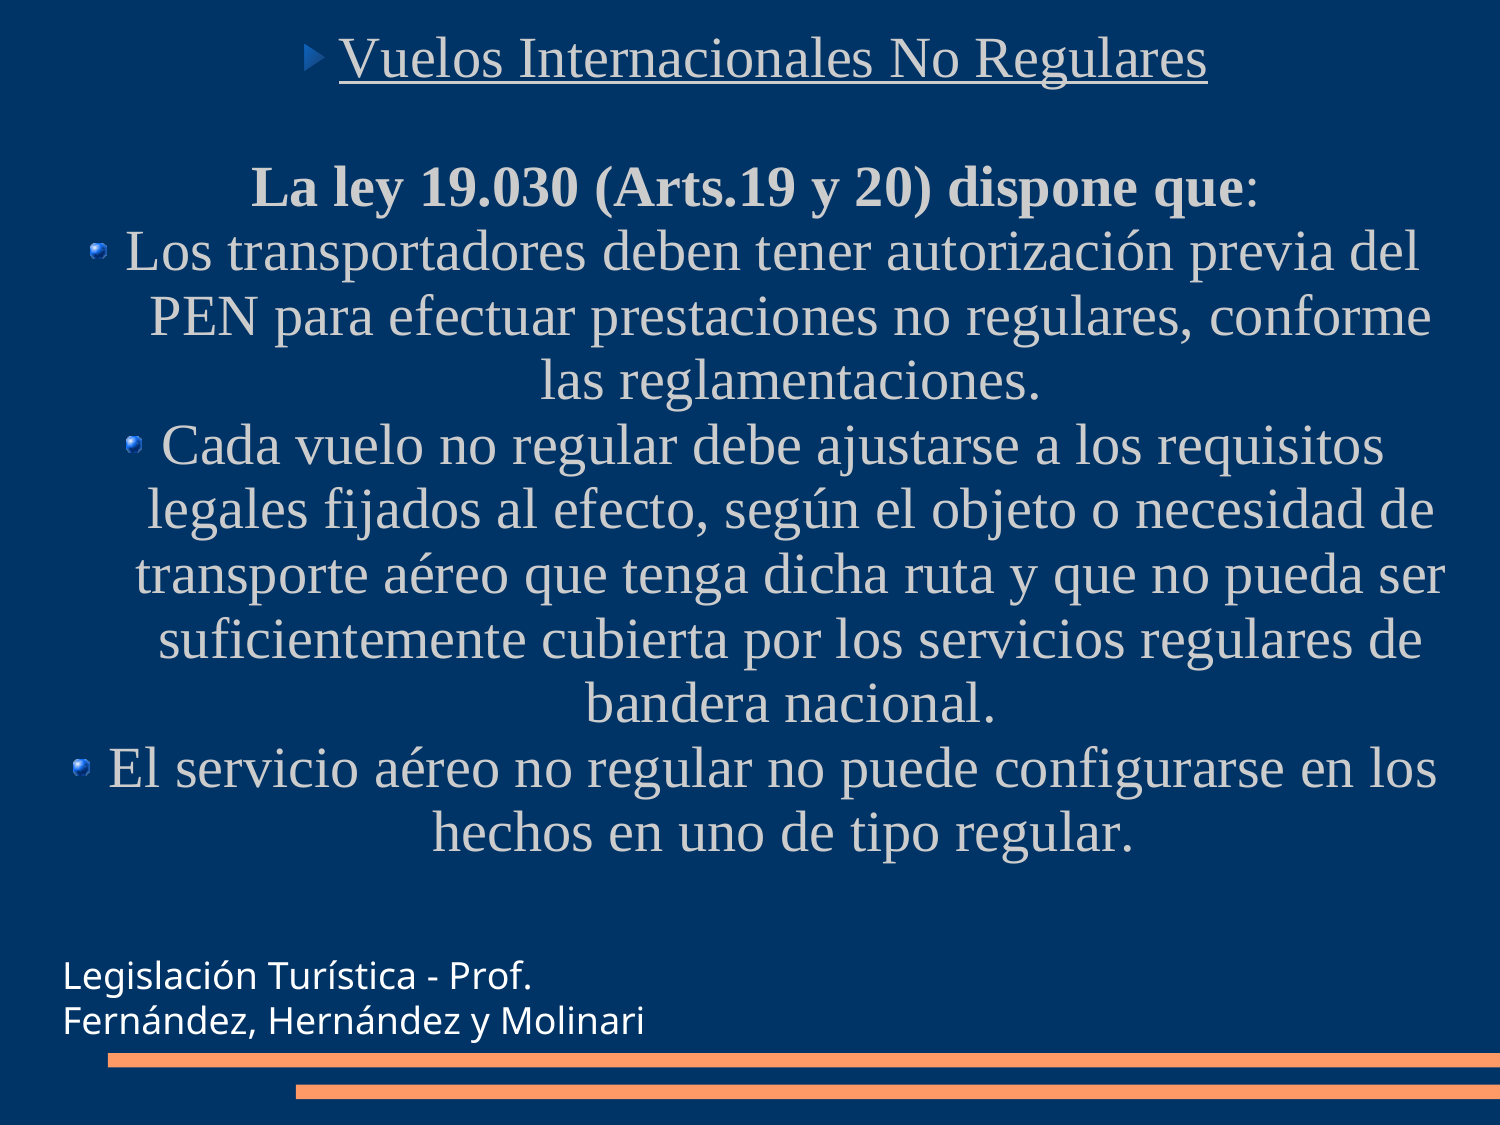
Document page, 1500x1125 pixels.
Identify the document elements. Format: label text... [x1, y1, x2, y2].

subtitle Vuelos Internacionales No Regulares La ley 19.030 (Arts.19 y 20) dispone que: Los transportadores deben tener autorización previa del PEN para efectuar prestaciones no regulares, conforme las reglamentaciones. Cada vuelo no regular debe ajustarse a los requisitos legales fijados al efecto, según el objeto o necesidad de transporte aéreo que tenga dicha ruta y que no pueda ser suficientemente cubierta por los servicios regulares de bandera nacional. El servicio aéreo no regular no puede configurarse en los hechos en uno de tipo regular. [59, 25, 1453, 939]
footer Legislación Turística - Prof. Fernández, Hernández y Molinari [47, 944, 746, 995]
